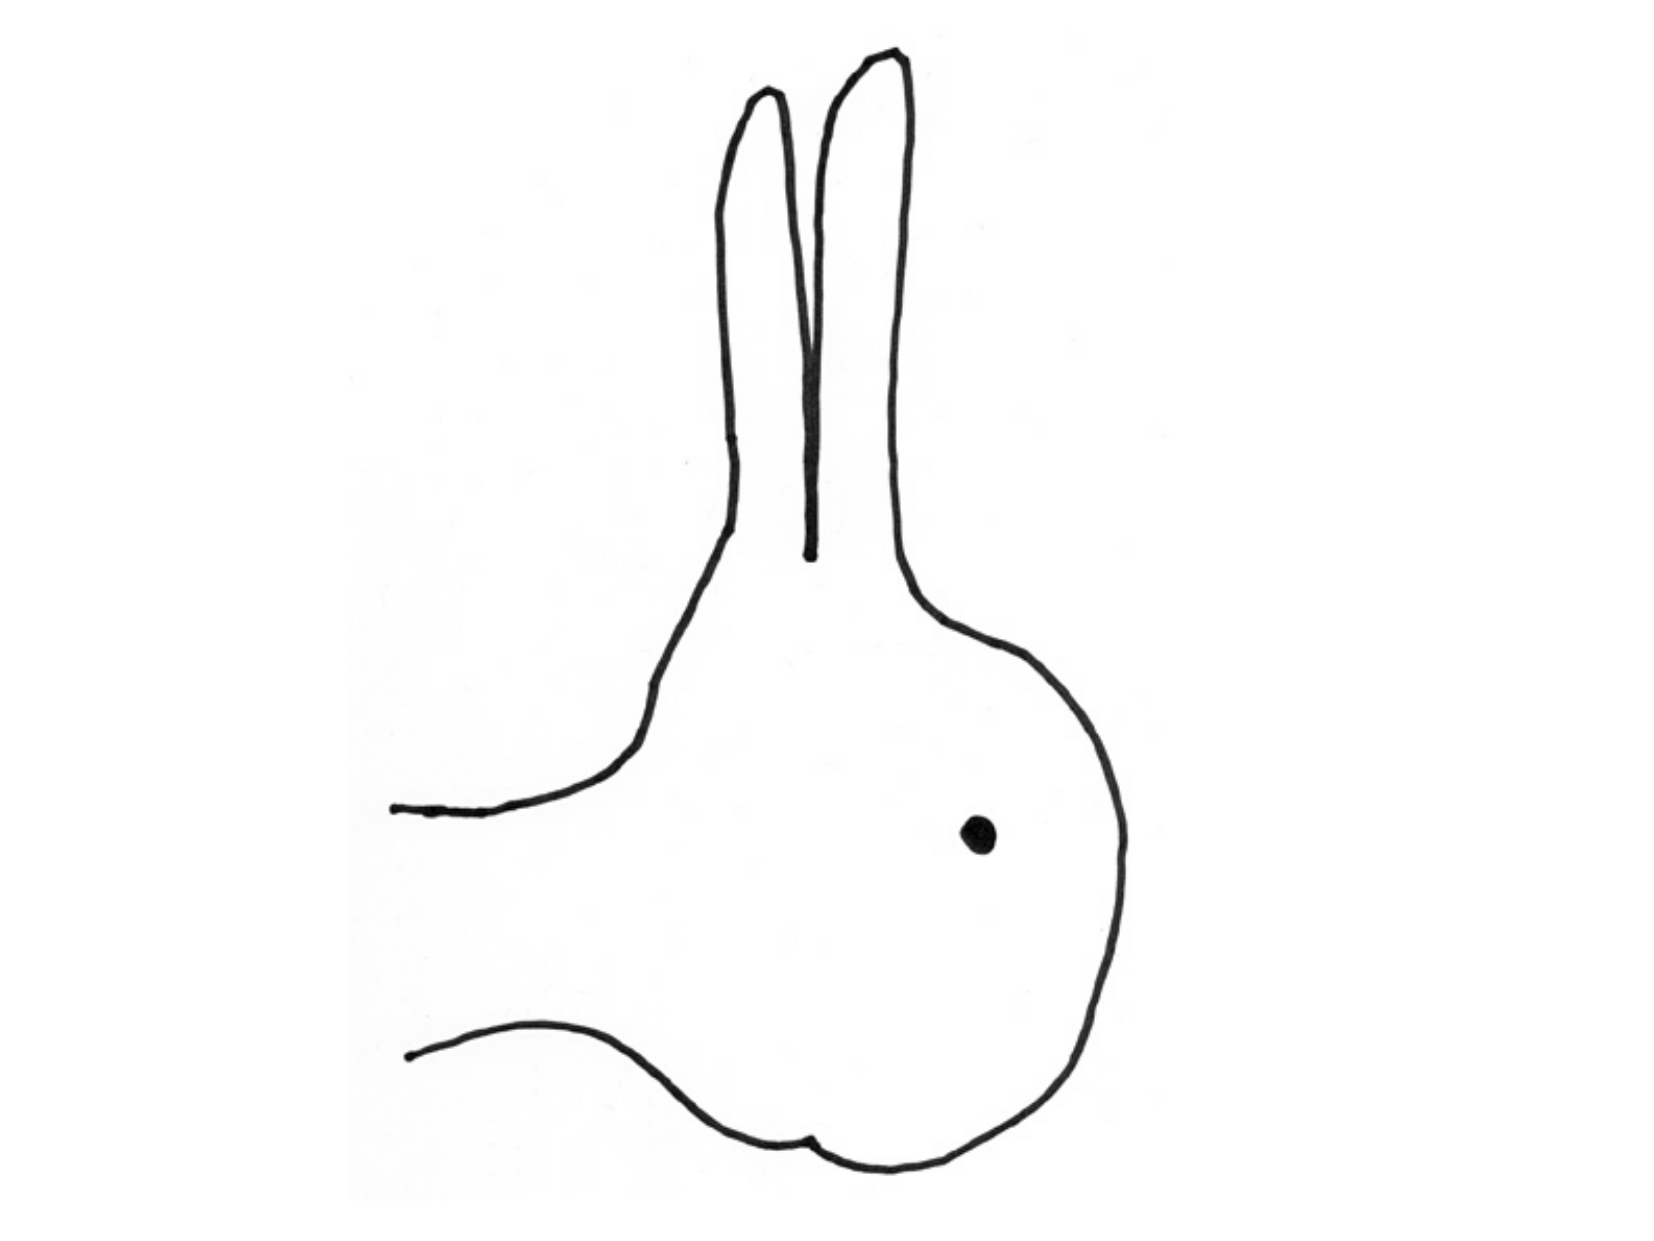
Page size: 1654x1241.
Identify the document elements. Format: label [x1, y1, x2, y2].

picture [348, 23, 1170, 1201]
